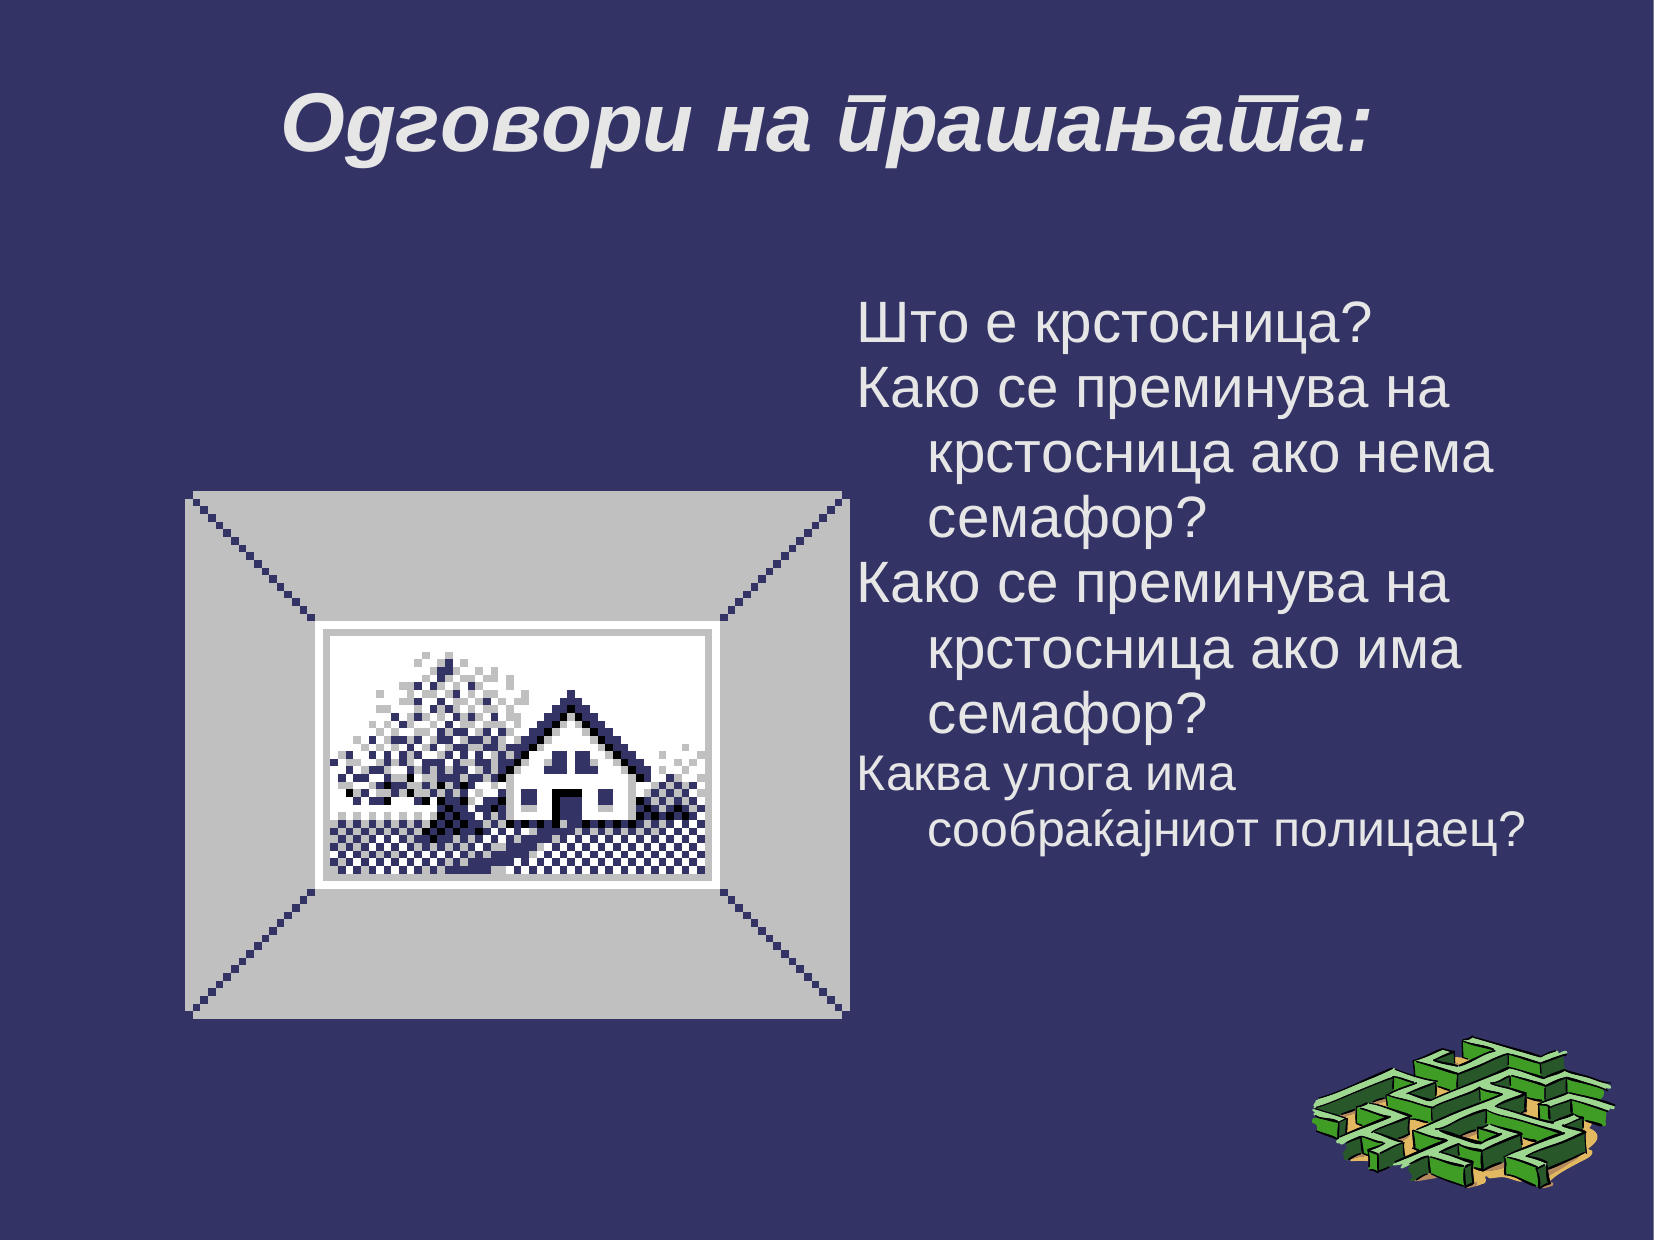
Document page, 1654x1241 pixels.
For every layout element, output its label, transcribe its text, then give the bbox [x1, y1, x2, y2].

title Одговори на прашањата: [121, 74, 1534, 172]
list Што е крстосница? Како се преминува на крстосница ако нема семафор? Како се преминува на крстосница ако има семафор? Каква улога има сообраќајниот полицаец? [845, 290, 1572, 1094]
picture [178, 484, 845, 1027]
